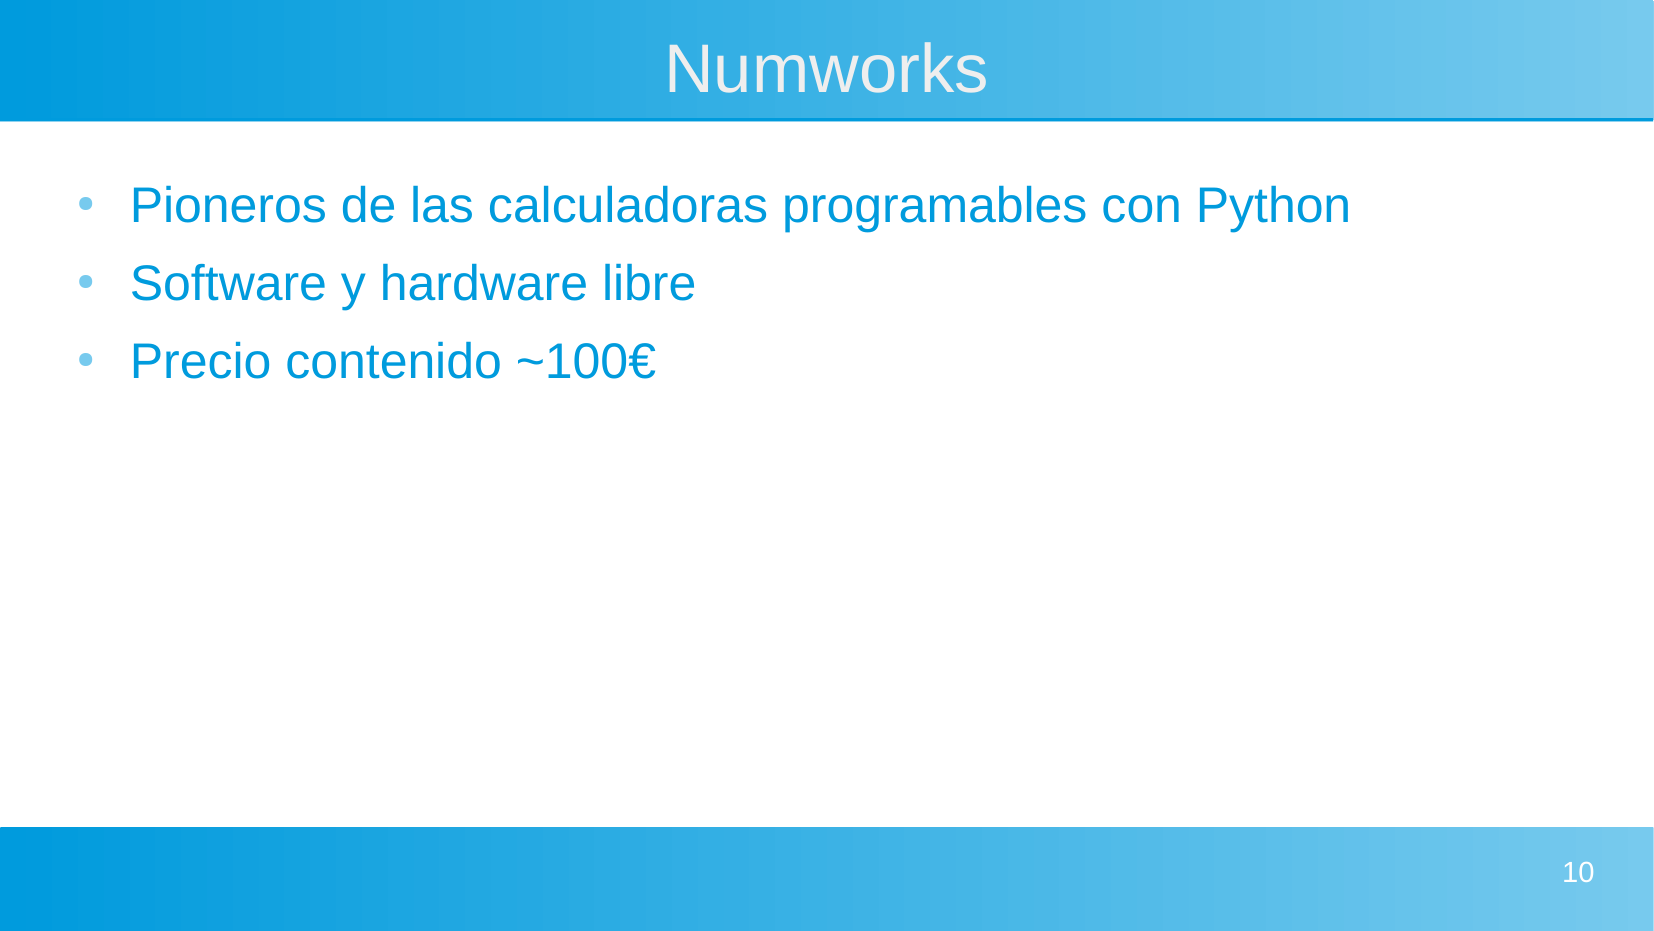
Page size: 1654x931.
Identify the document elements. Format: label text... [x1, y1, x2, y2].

list Pioneros de las calculadoras programables con Python Software y hardware libre Precio contenido ~100€ [59, 177, 1595, 768]
title Numworks [59, 29, 1595, 108]
